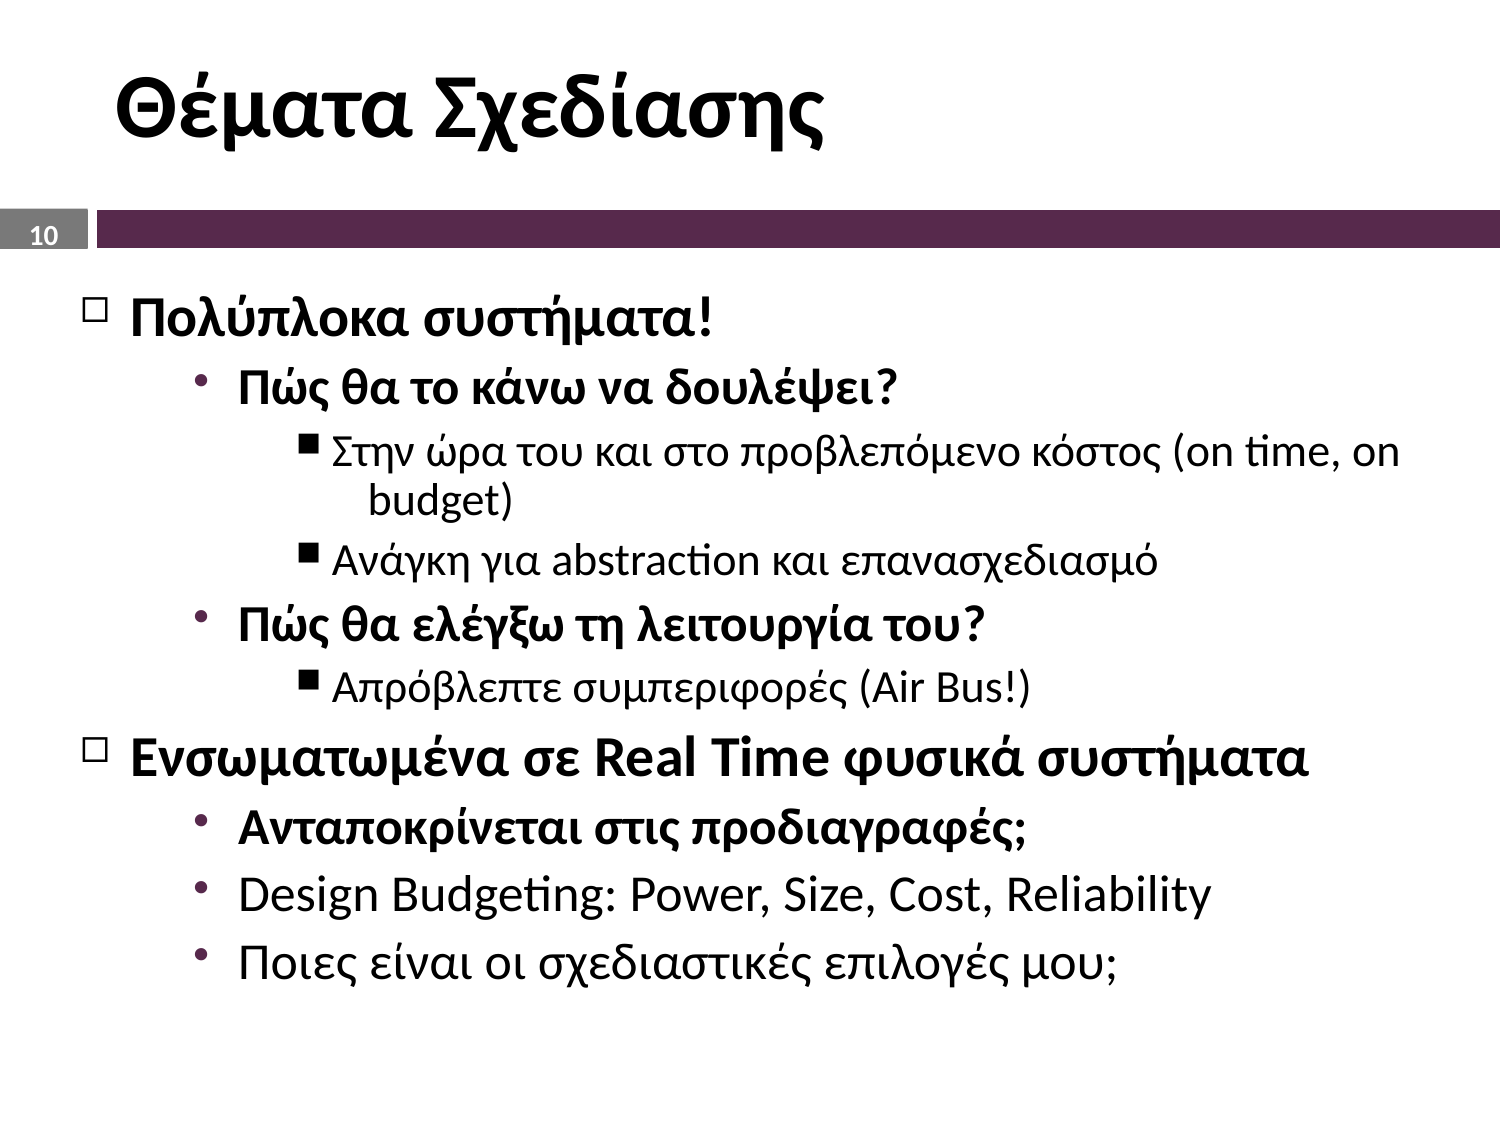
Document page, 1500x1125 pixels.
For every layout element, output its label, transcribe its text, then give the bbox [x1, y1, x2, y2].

title Θέματα Σχεδίασης [100, 19, 1438, 182]
list Πολύπλοκα συστήματα! Πώς θα το κάνω να δουλέψει? Στην ώρα του και στο προβλεπόμενο κόστος (on time, on budget) Ανάγκη για abstraction και επανασχεδιασμό Πώς θα ελέγξω τη λειτουργία του? Απρόβλεπτε συμπεριφορές (Air Bus!) Ενσωματωμένα σε Real Time φυσικά συστήματα Ανταποκρίνεται στις προδιαγραφές; Design Budgeting: Power, Size, Cost, Reliability Ποιες είναι οι σχεδιαστικές επιλογές μου; [64, 278, 1471, 1000]
text_box [0, 208, 88, 249]
